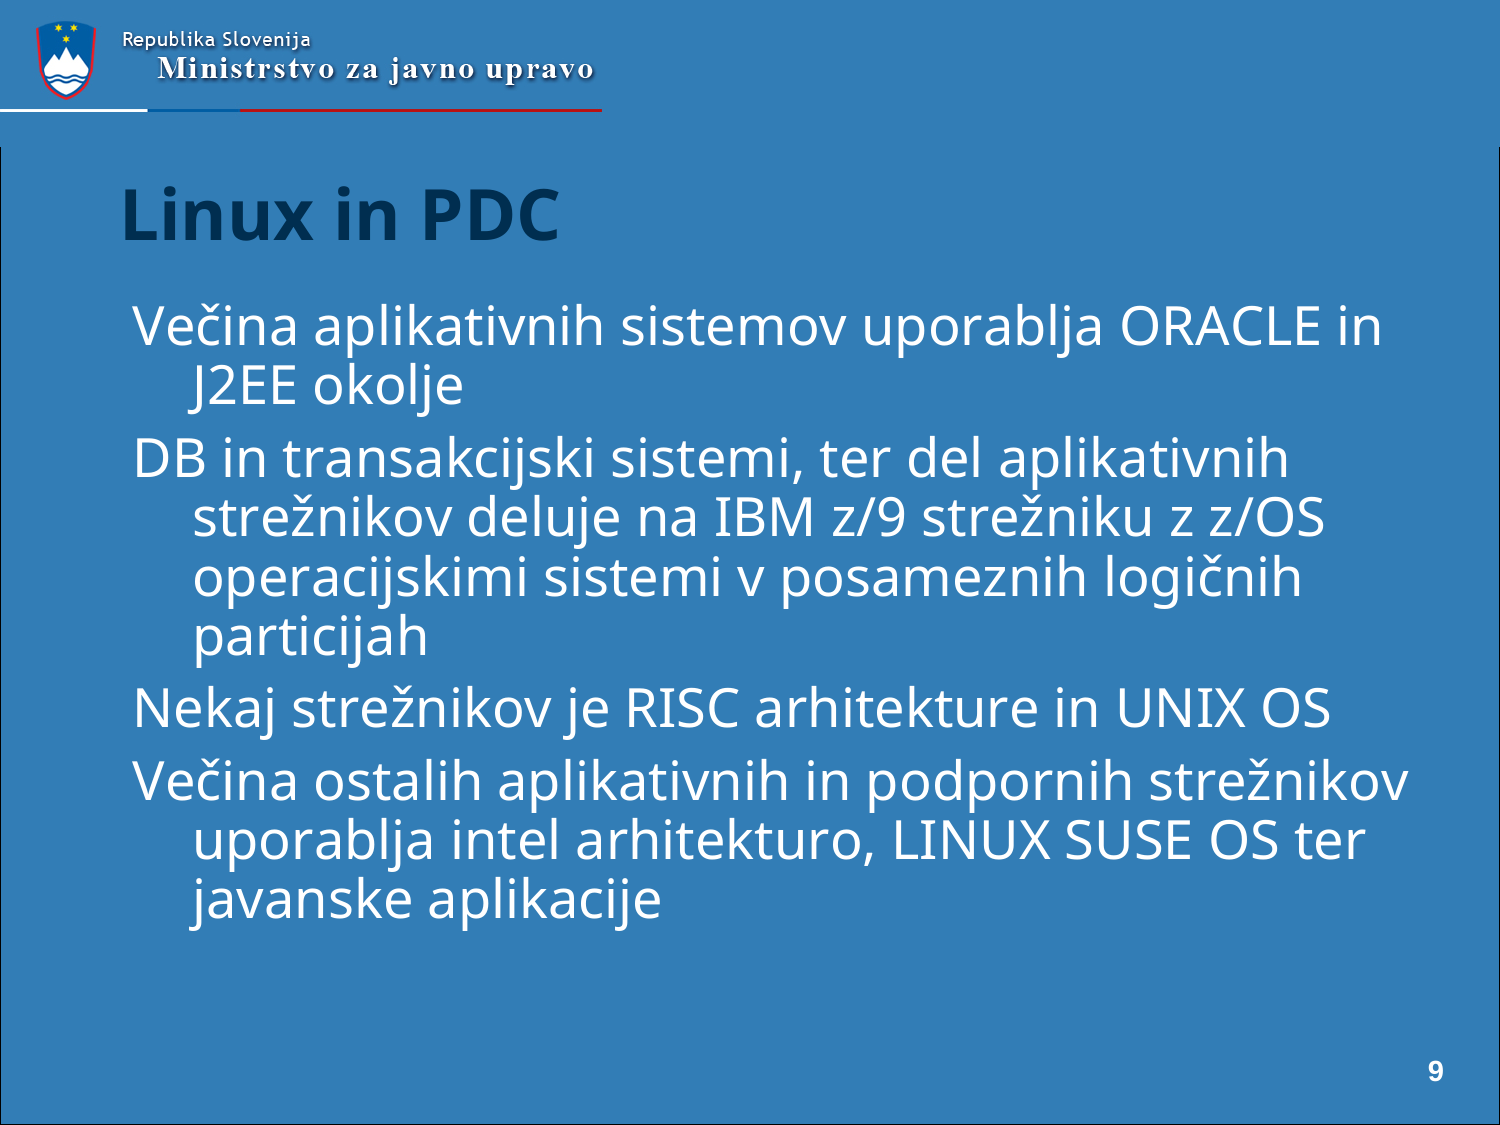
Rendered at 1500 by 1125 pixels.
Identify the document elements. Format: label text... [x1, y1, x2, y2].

title Linux in PDC [104, 156, 1417, 298]
picture [0, 0, 1500, 147]
list Večina aplikativnih sistemov uporablja ORACLE in J2EE okolje DB in transakcijski sistemi, ter del aplikativnih strežnikov deluje na IBM z/9 strežniku z z/OS operacijskimi sistemi v posameznih logičnih particijah Nekaj strežnikov je RISC arhitekture in UNIX OS Večina ostalih aplikativnih in podpornih strežnikov uporablja intel arhitekturo, LINUX SUSE OS ter javanske aplikacije [117, 290, 1476, 933]
